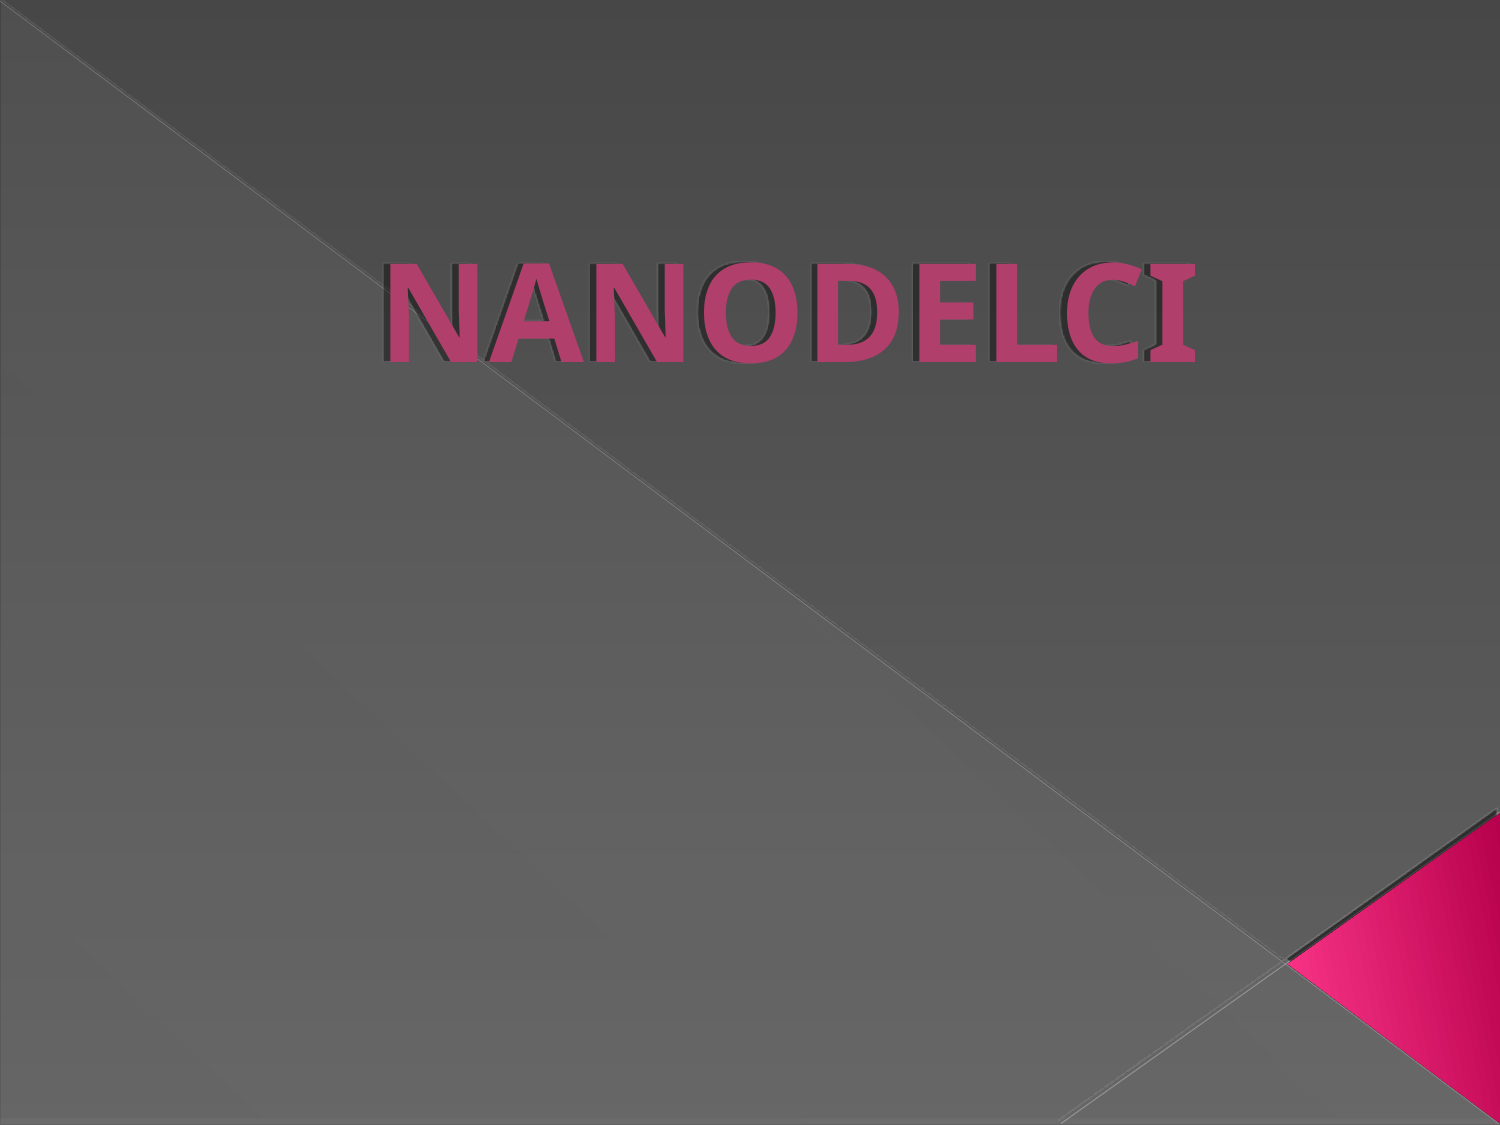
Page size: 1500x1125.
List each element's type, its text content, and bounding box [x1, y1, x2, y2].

title NANODELCI [88, 160, 1412, 398]
